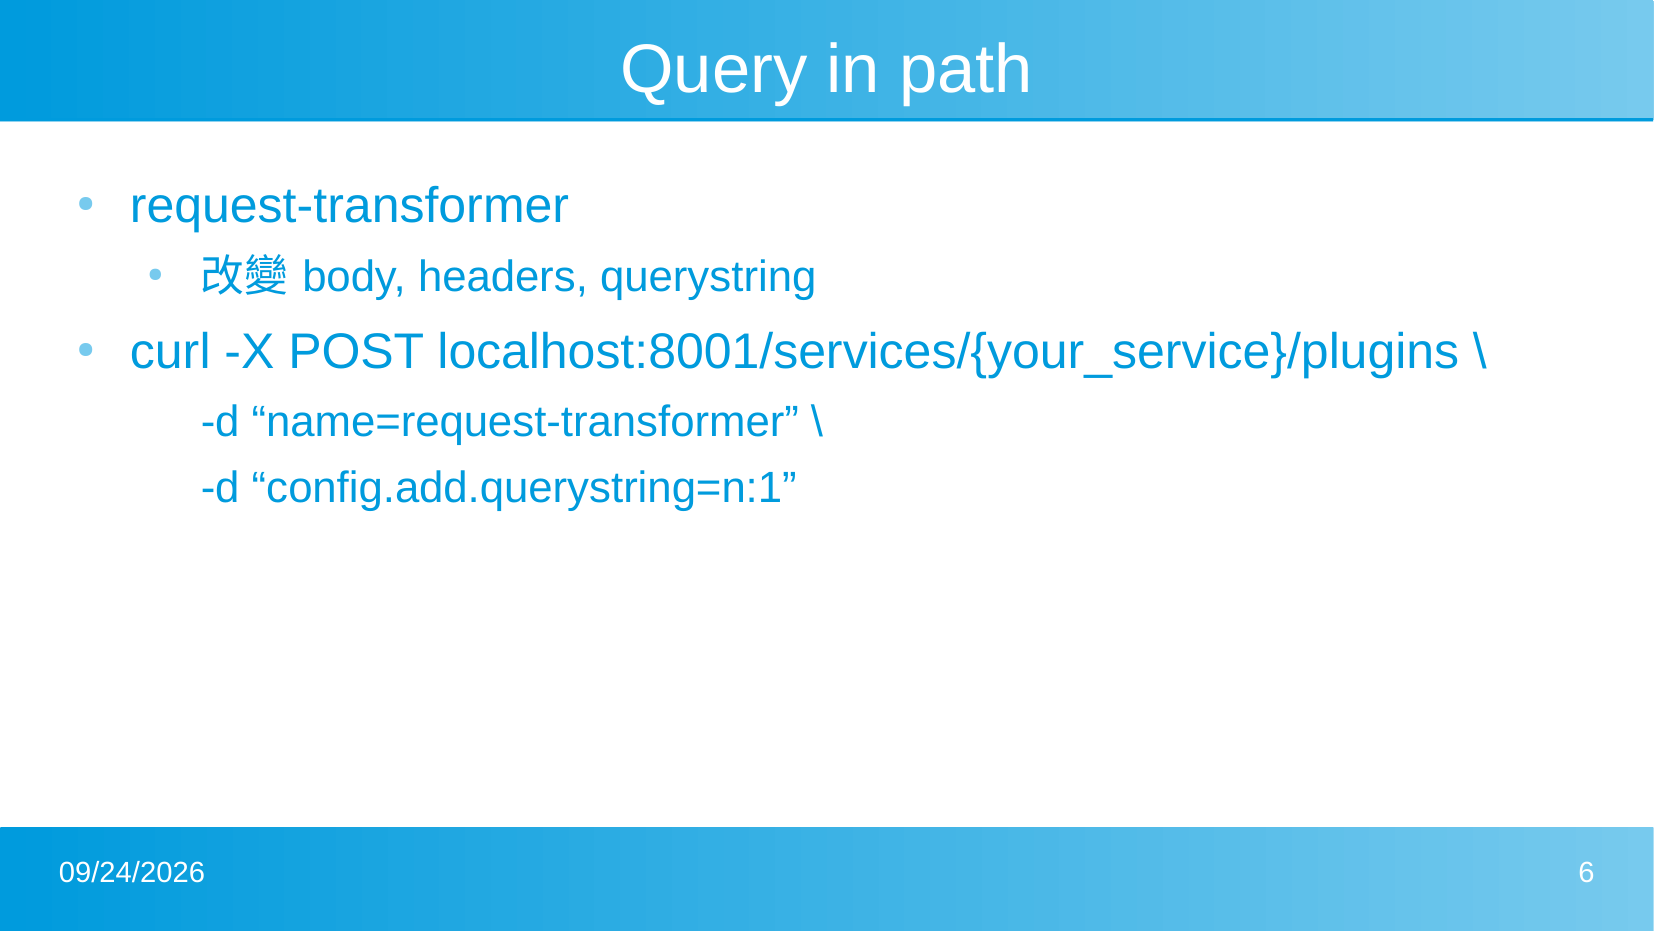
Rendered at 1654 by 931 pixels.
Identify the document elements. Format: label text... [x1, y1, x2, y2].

list request-transformer 改變 body, headers, querystring curl -X POST localhost:8001/services/{your_service}/plugins \ -d “name=request-transformer” \ -d “config.add.querystring=n:1” [59, 177, 1595, 768]
title Query in path [59, 29, 1595, 108]
